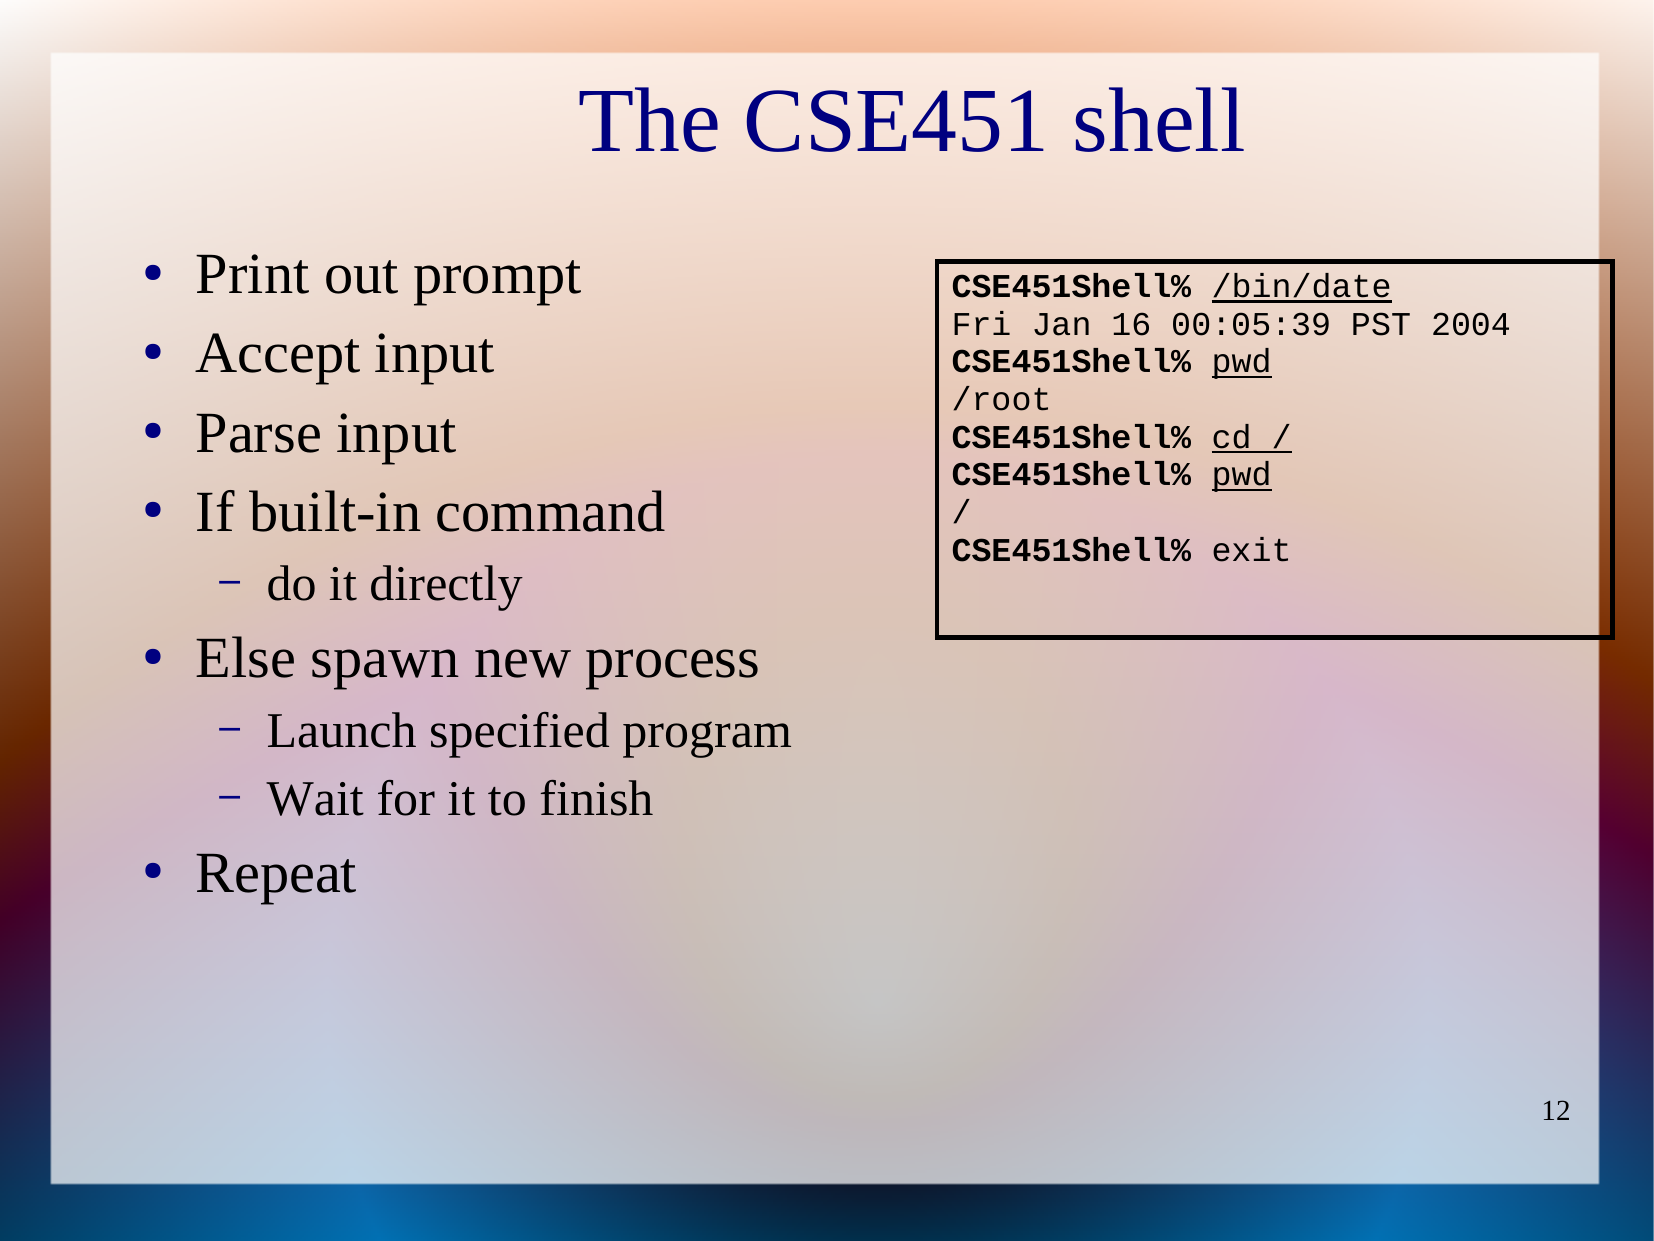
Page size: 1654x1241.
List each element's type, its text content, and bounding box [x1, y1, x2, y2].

list Print out prompt Accept input Parse input If built-in command do it directly Else spawn new process Launch specified program Wait for it to finish Repeat [110, 234, 910, 1109]
text_box CSE451Shell% /bin/date Fri Jan 16 00:05:39 PST 2004 CSE451Shell% pwd /root CSE451Shell% cd / CSE451Shell% pwd / CSE451Shell% exit [936, 261, 1613, 638]
title The CSE451 shell [208, 38, 1618, 180]
picture [0, 0, 1654, 1241]
